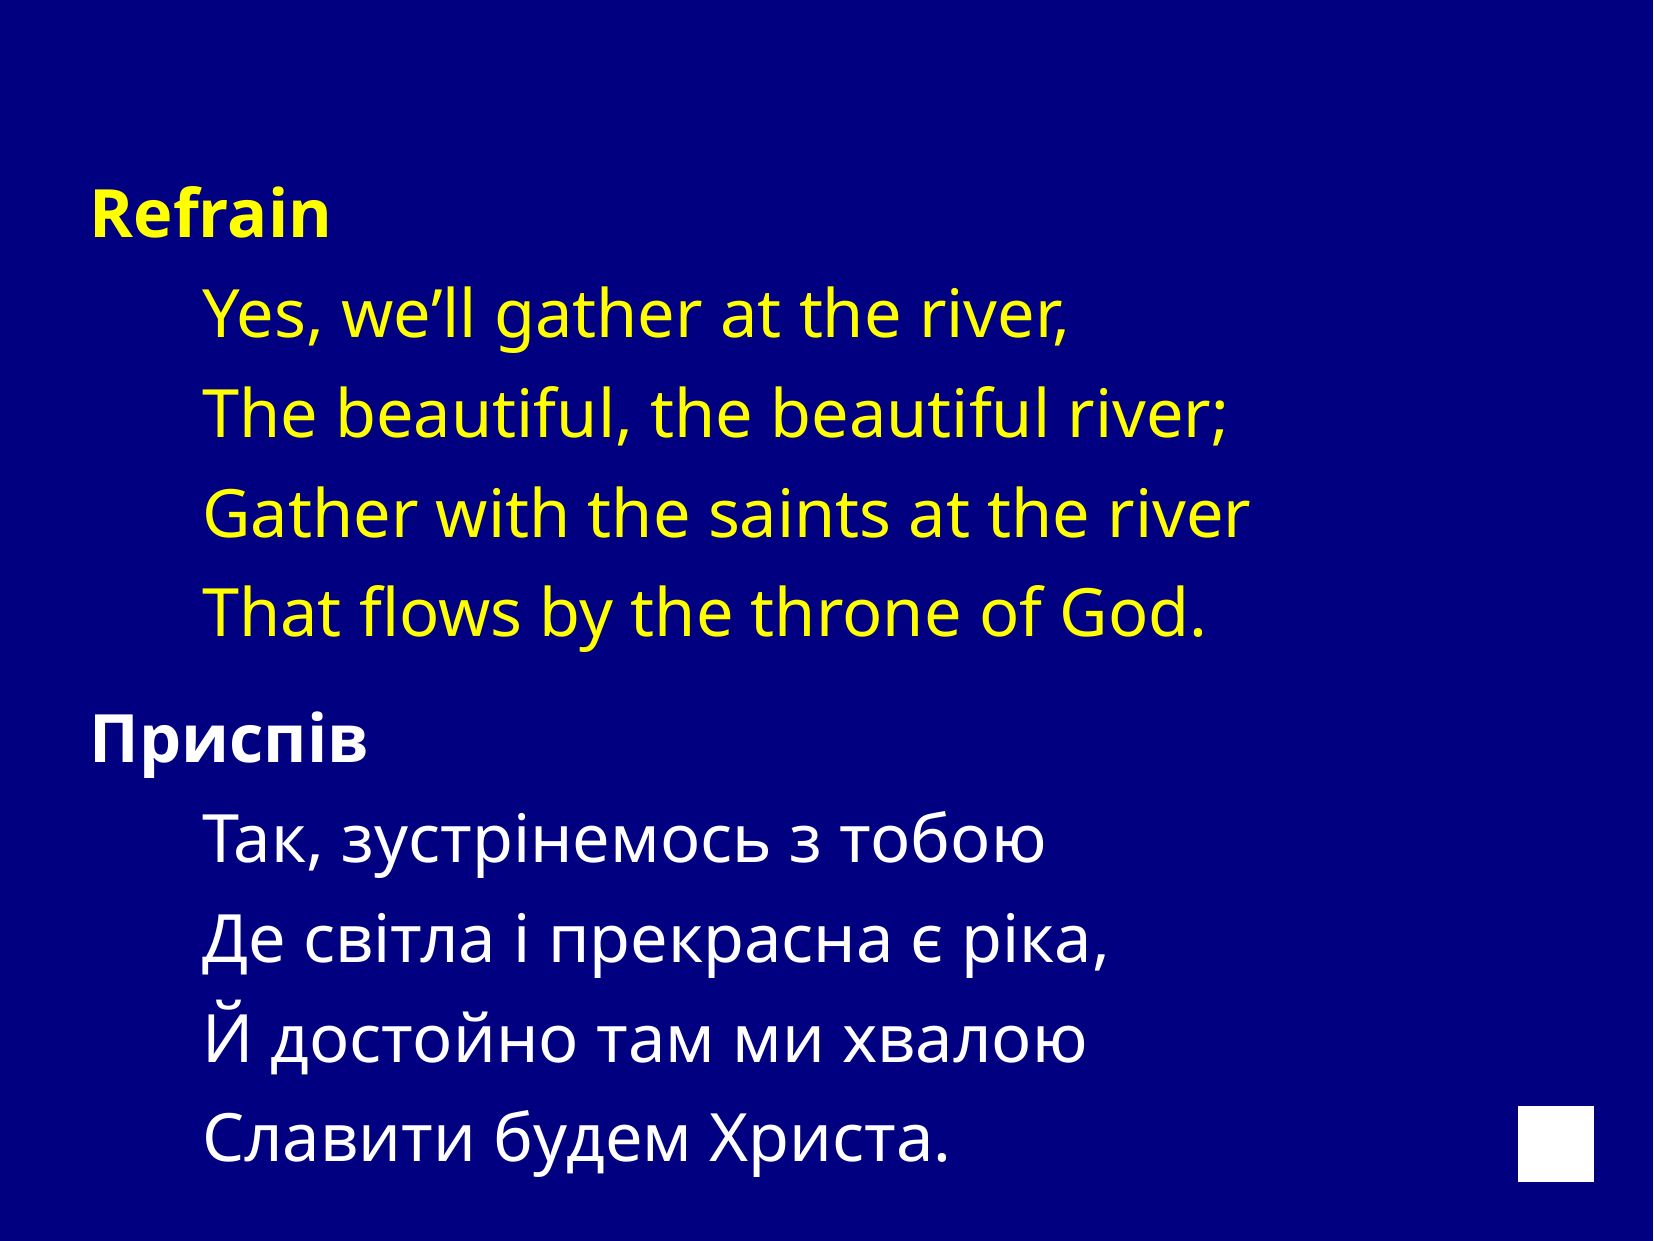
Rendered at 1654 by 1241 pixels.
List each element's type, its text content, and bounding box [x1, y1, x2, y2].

text_box [1518, 1106, 1594, 1182]
text_box Refrain Yes, we’ll gather at the river, The beautiful, the beautiful river; Gather with the saints at the river That flows by the throne of God. [75, 150, 1576, 638]
text_box Приспів Так, зустрінемось з тобою Де світла і прекрасна є ріка, Й достойно там ми хвалою Славити будем Христа. [75, 675, 1576, 1163]
